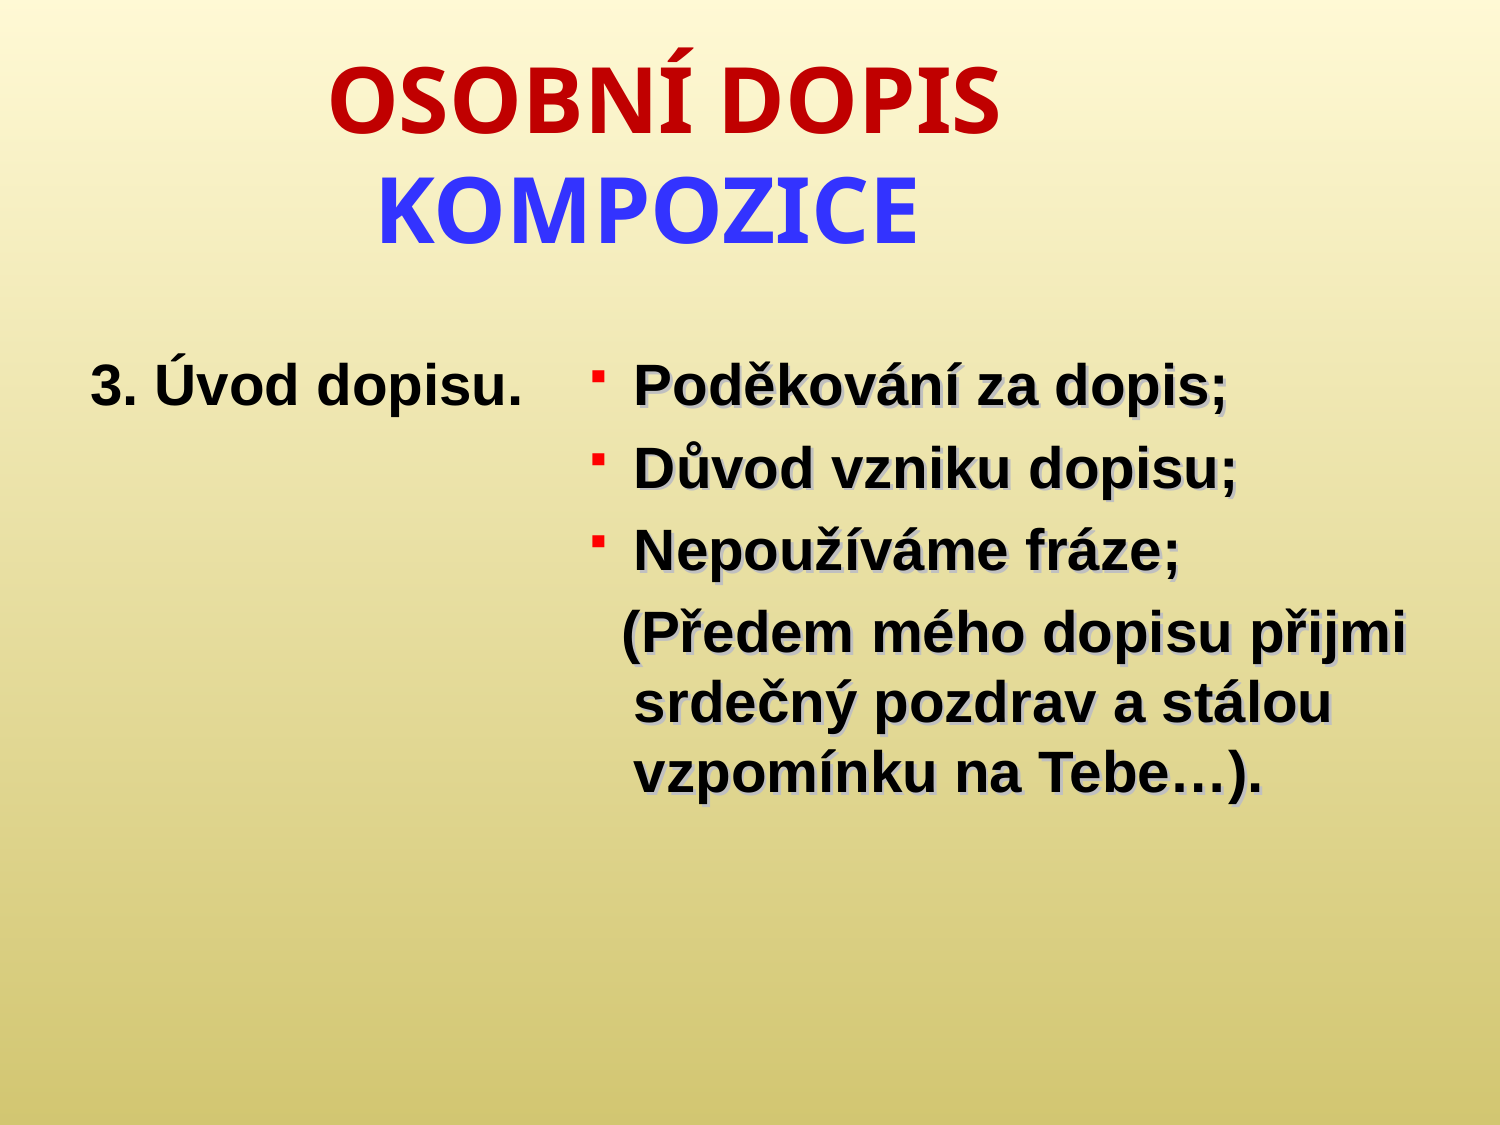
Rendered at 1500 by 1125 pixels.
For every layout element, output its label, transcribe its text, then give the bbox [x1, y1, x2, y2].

title OSOBNÍ DOPIS KOMPOZICE [74, 34, 1300, 270]
list Poděkování za dopis; Důvod vzniku dopisu; Nepoužíváme fráze; (Předem mého dopisu přijmi srdečný pozdrav a stálou vzpomínku na Tebe…). [574, 339, 1442, 1125]
list 3. Úvod dopisu. [74, 339, 551, 1013]
